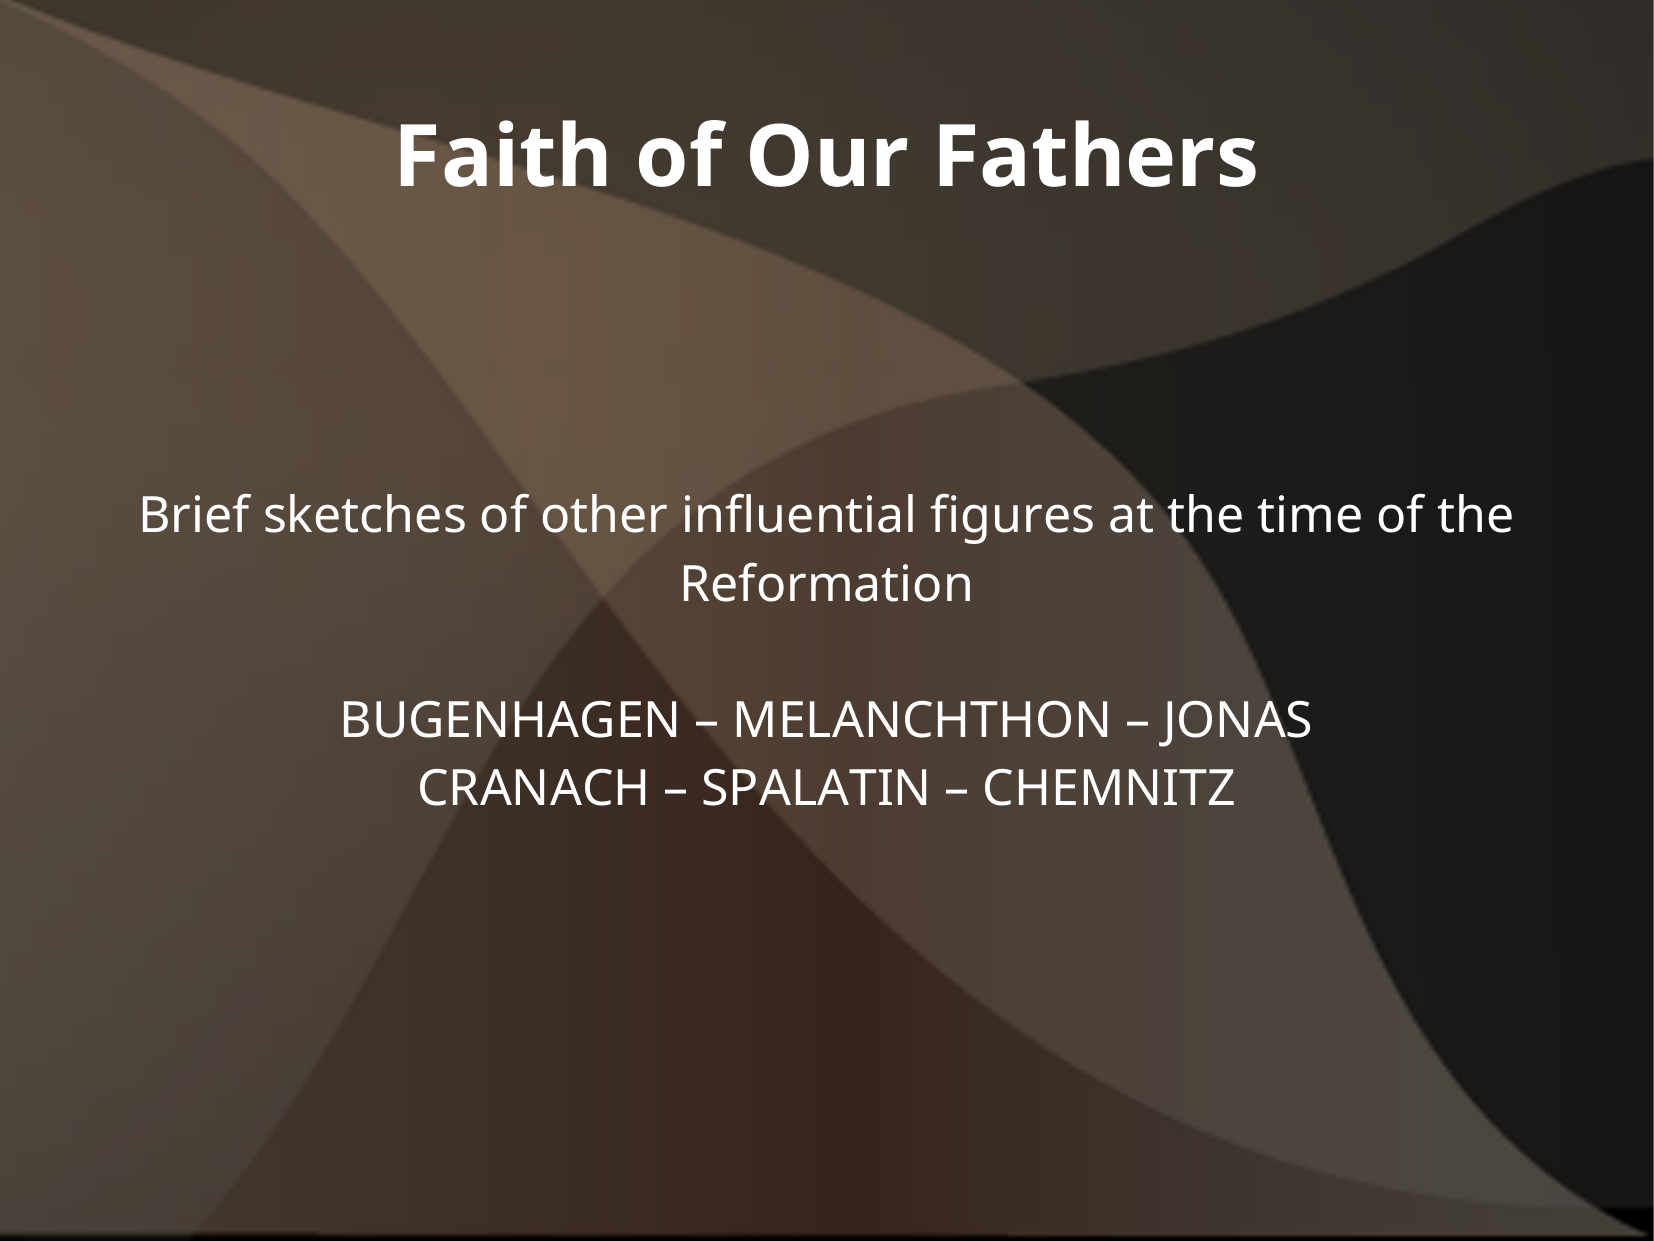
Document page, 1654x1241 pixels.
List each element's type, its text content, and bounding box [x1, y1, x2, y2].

subtitle Brief sketches of other influential figures at the time of the Reformation BUGENHAGEN – MELANCHTHON – JONAS CRANACH – SPALATIN – CHEMNITZ [82, 290, 1571, 1010]
title Faith of Our Fathers [82, 49, 1571, 257]
picture [0, 0, 1654, 1241]
